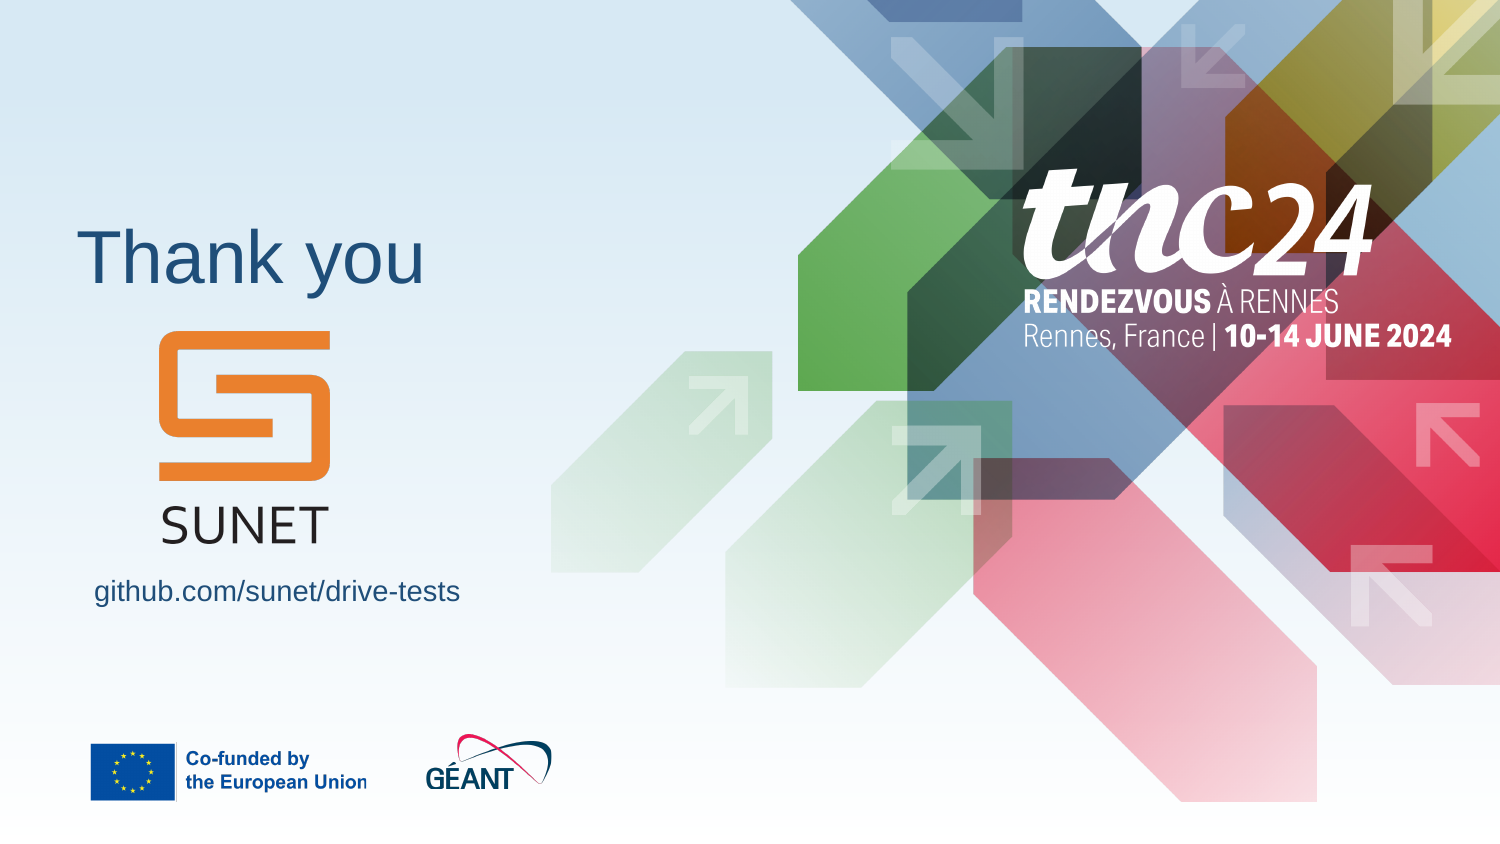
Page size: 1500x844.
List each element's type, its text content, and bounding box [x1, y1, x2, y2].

picture [159, 331, 330, 544]
list github.com/sunet/drive-tests [79, 569, 702, 613]
text_box Thank you [61, 211, 1043, 338]
